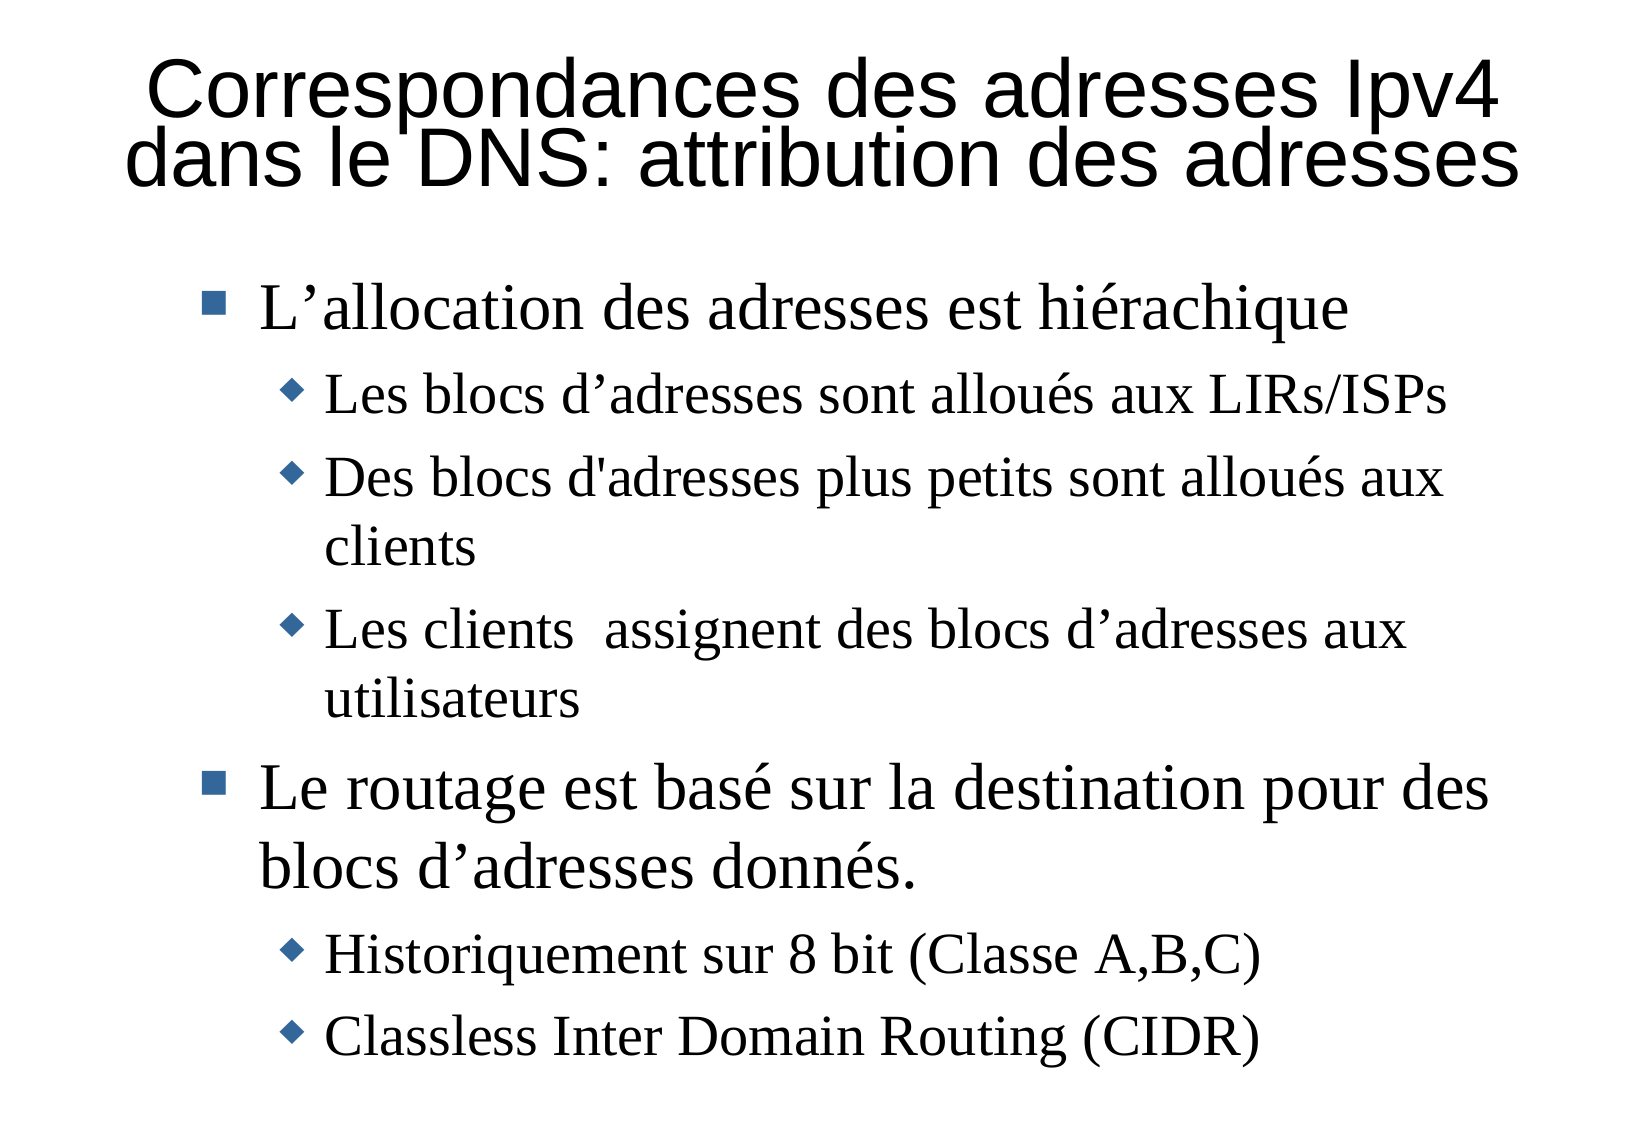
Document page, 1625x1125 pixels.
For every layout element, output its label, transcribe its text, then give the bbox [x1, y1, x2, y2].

text_box Correspondances des adresses Ipv4 dans le DNS: attribution des adresses [73, 54, 1573, 208]
text_box L’allocation des adresses est hiérachique Les blocs d’adresses sont alloués aux LIRs/ISPs Des blocs d'adresses plus petits sont alloués aux clients Les clients assignent des blocs d’adresses aux utilisateurs Le routage est basé sur la destination pour des blocs d’adresses donnés. Historiquement sur 8 bit (Classe A,B,C) Classless Inter Domain Routing (CIDR) [189, 262, 1584, 1078]
